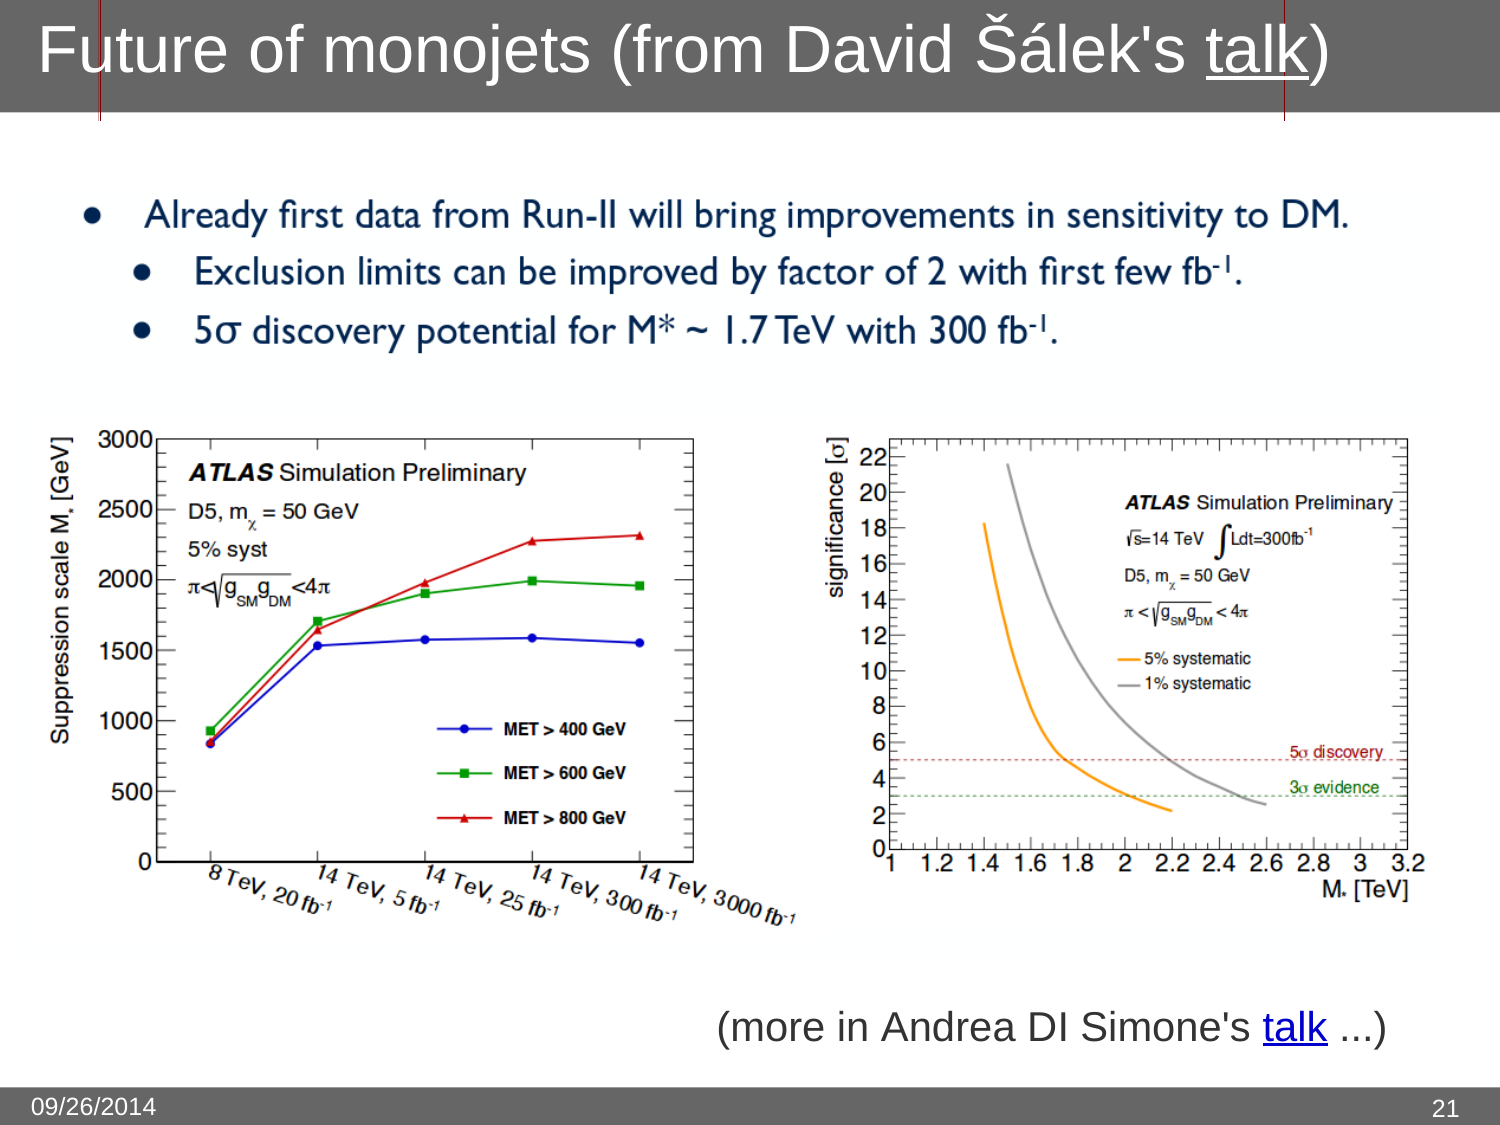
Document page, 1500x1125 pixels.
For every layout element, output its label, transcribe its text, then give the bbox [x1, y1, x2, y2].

picture [20, 190, 1446, 959]
title Future of monojets (from David Šálek's talk) [37, 0, 1343, 121]
text_box (more in Andrea DI Simone's talk ...) [716, 1002, 1420, 1051]
